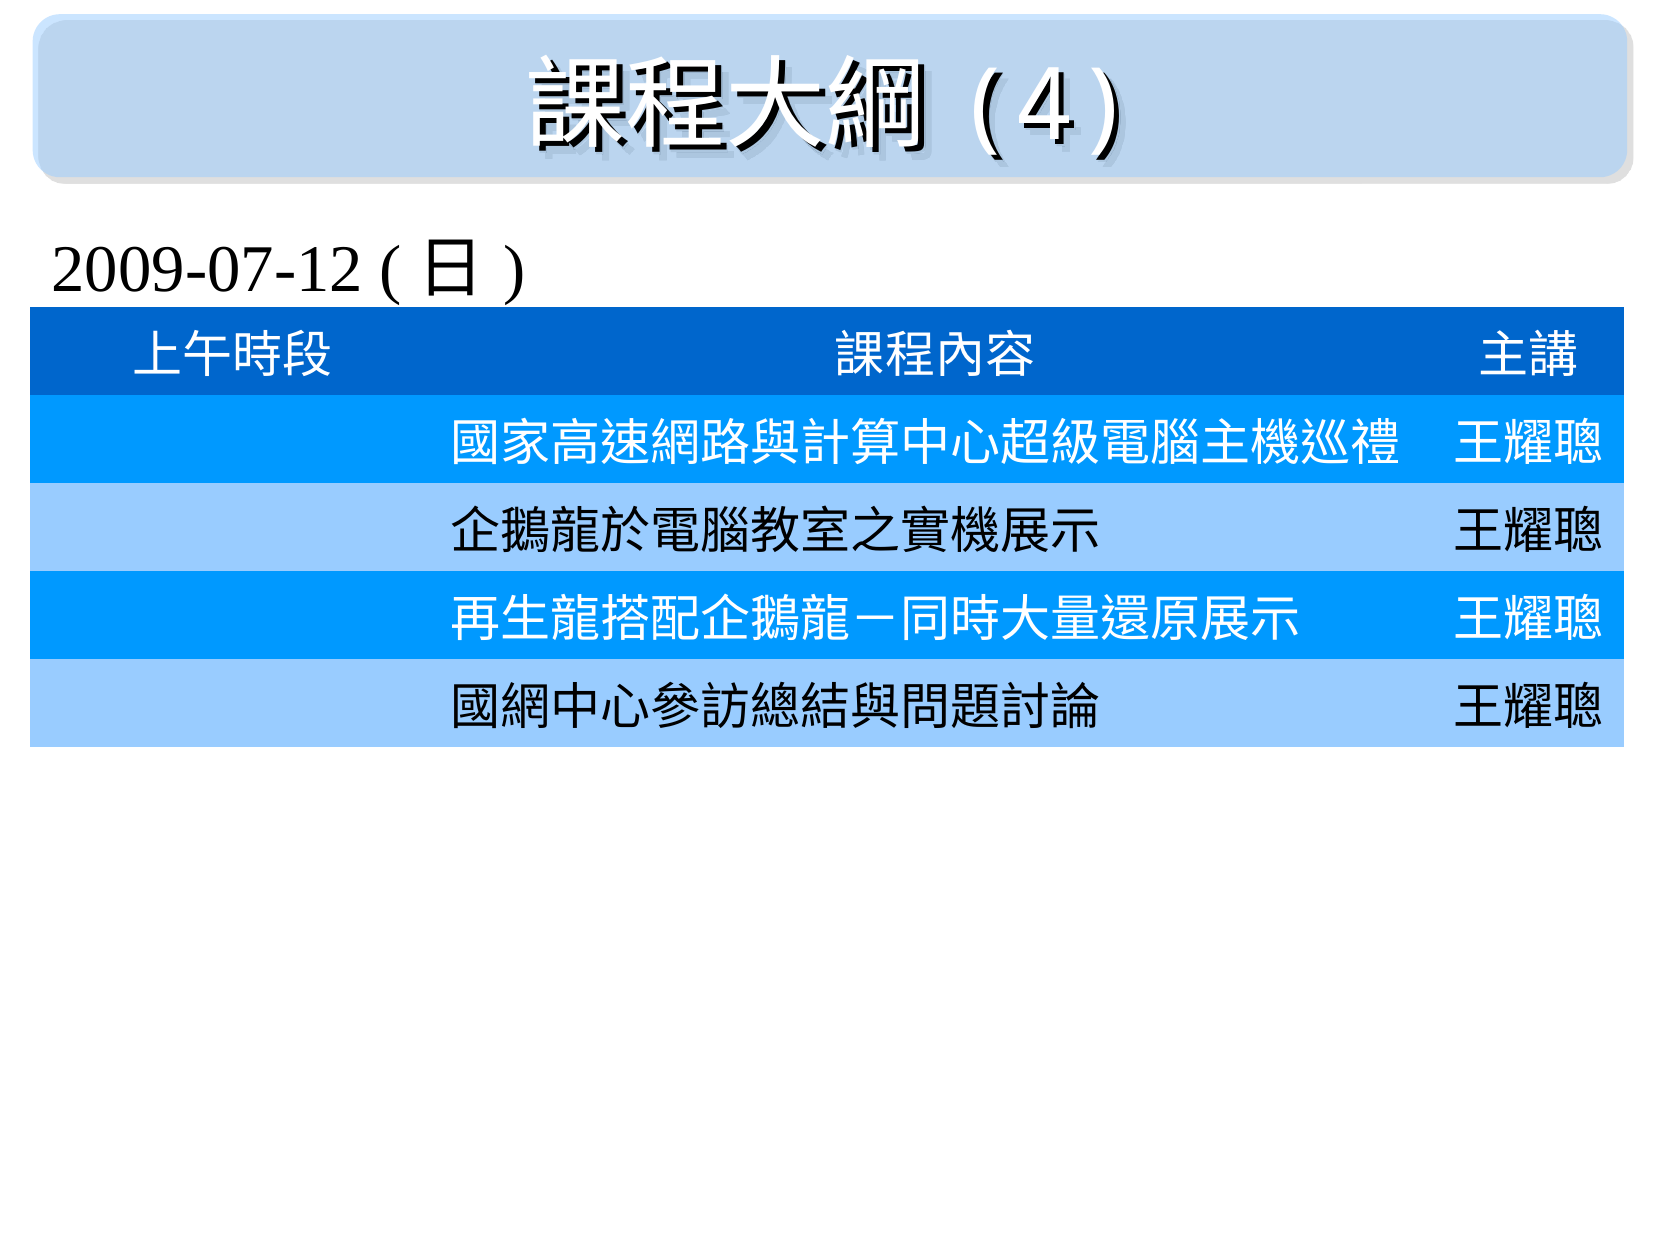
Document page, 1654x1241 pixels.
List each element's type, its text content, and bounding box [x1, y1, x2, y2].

table_cell 王耀聰 [1434, 571, 1624, 659]
table_cell 王耀聰 [1434, 395, 1624, 483]
table_header 上午時段 [30, 307, 436, 395]
text_box 課程大綱(4) [32, 14, 1628, 178]
text_box 2009-07-12 (日) [36, 206, 709, 302]
table_cell 國家高速網路與計算中心超級電腦主機巡禮 [436, 395, 1434, 483]
table_cell [30, 571, 436, 659]
table_cell 王耀聰 [1434, 659, 1624, 747]
table_cell [30, 483, 436, 571]
table_header 課程內容 [436, 307, 1434, 395]
table_cell 王耀聰 [1434, 483, 1624, 571]
table_cell 國網中心參訪總結與問題討論 [436, 659, 1434, 747]
table_cell 再生龍搭配企鵝龍－同時大量還原展示 [436, 571, 1434, 659]
table_cell [30, 659, 436, 747]
table_cell 企鵝龍於電腦教室之實機展示 [436, 483, 1434, 571]
table_header 主講 [1434, 307, 1624, 395]
table_cell [30, 395, 436, 483]
